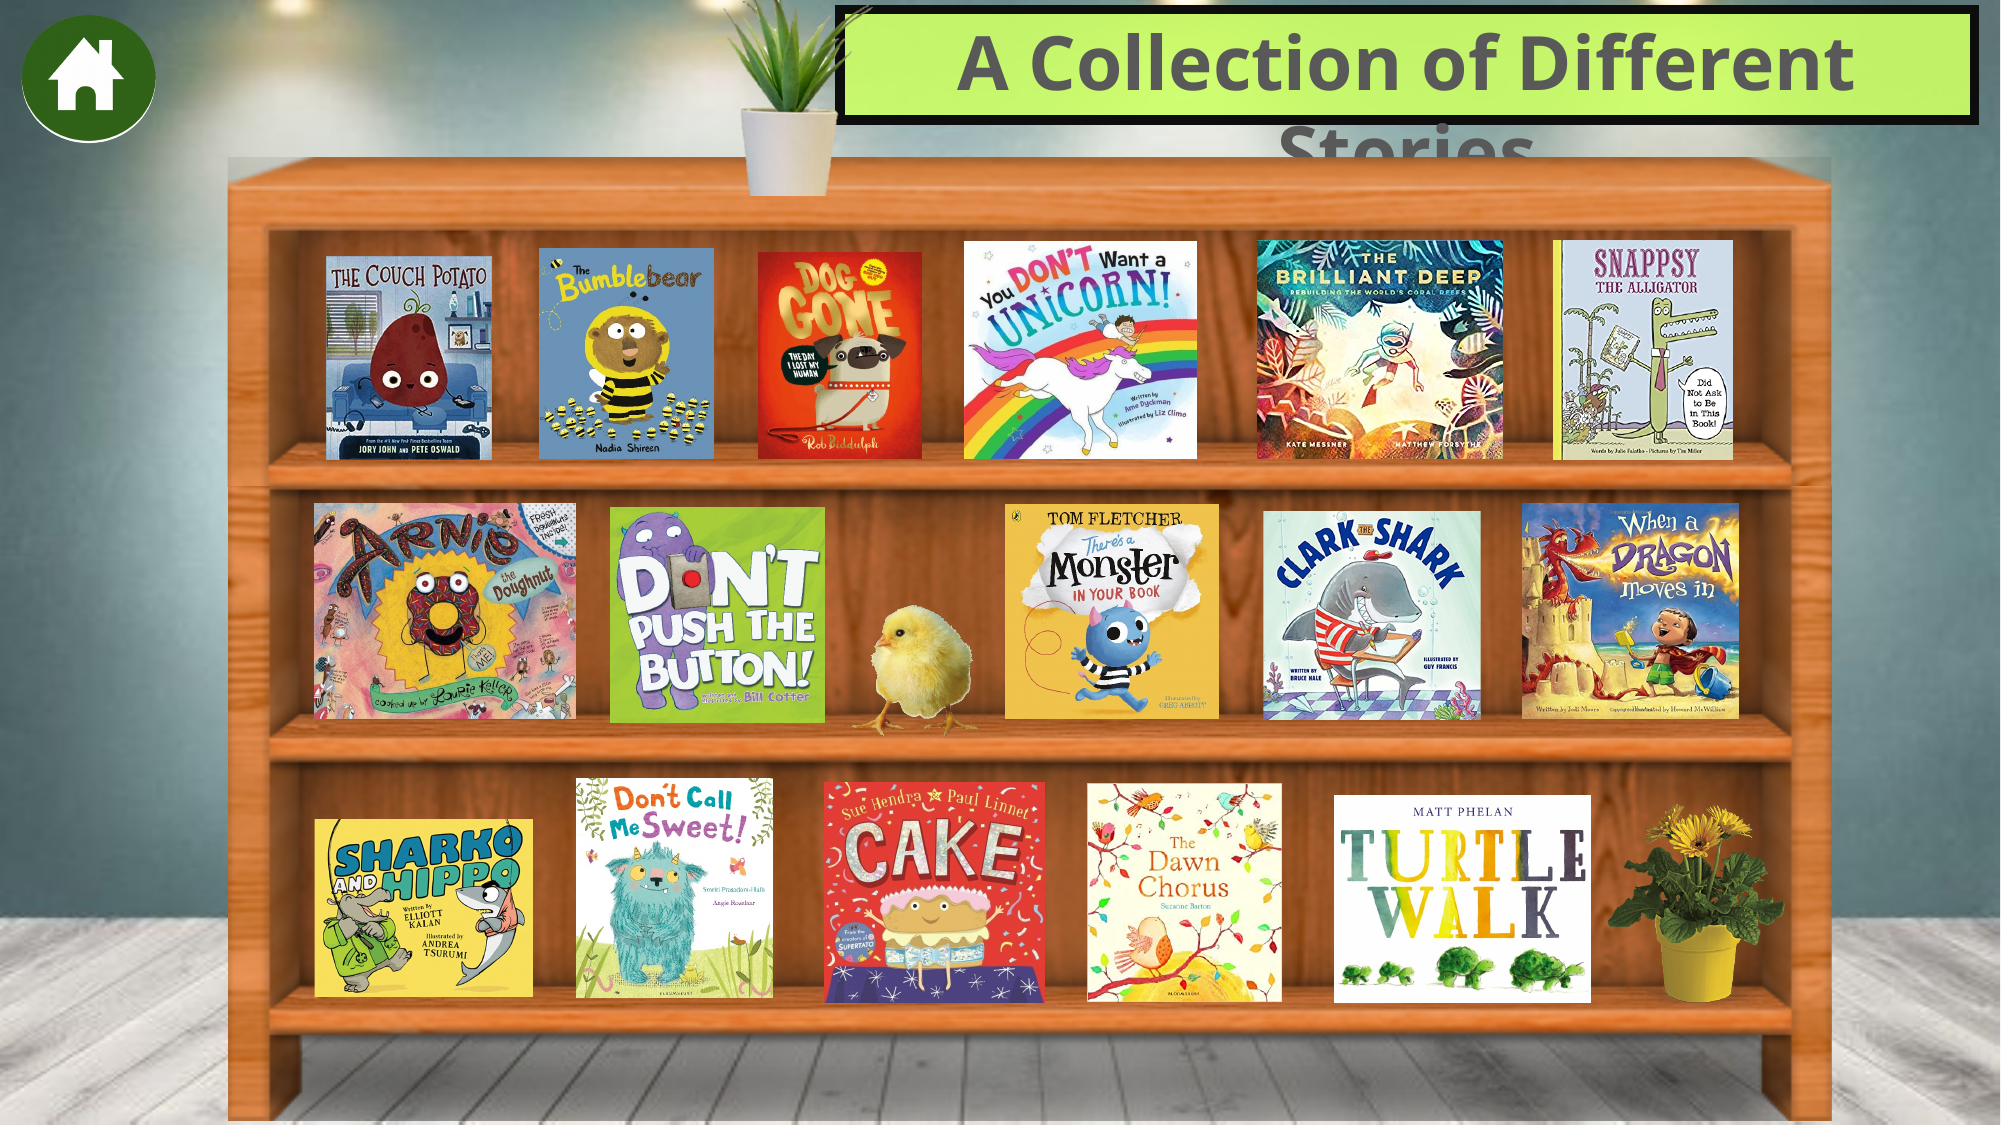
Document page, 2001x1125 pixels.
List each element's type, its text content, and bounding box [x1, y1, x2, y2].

text_box A Collection of Different Stories [876, 9, 1975, 120]
picture [227, 0, 1832, 1121]
picture [14, 9, 163, 149]
